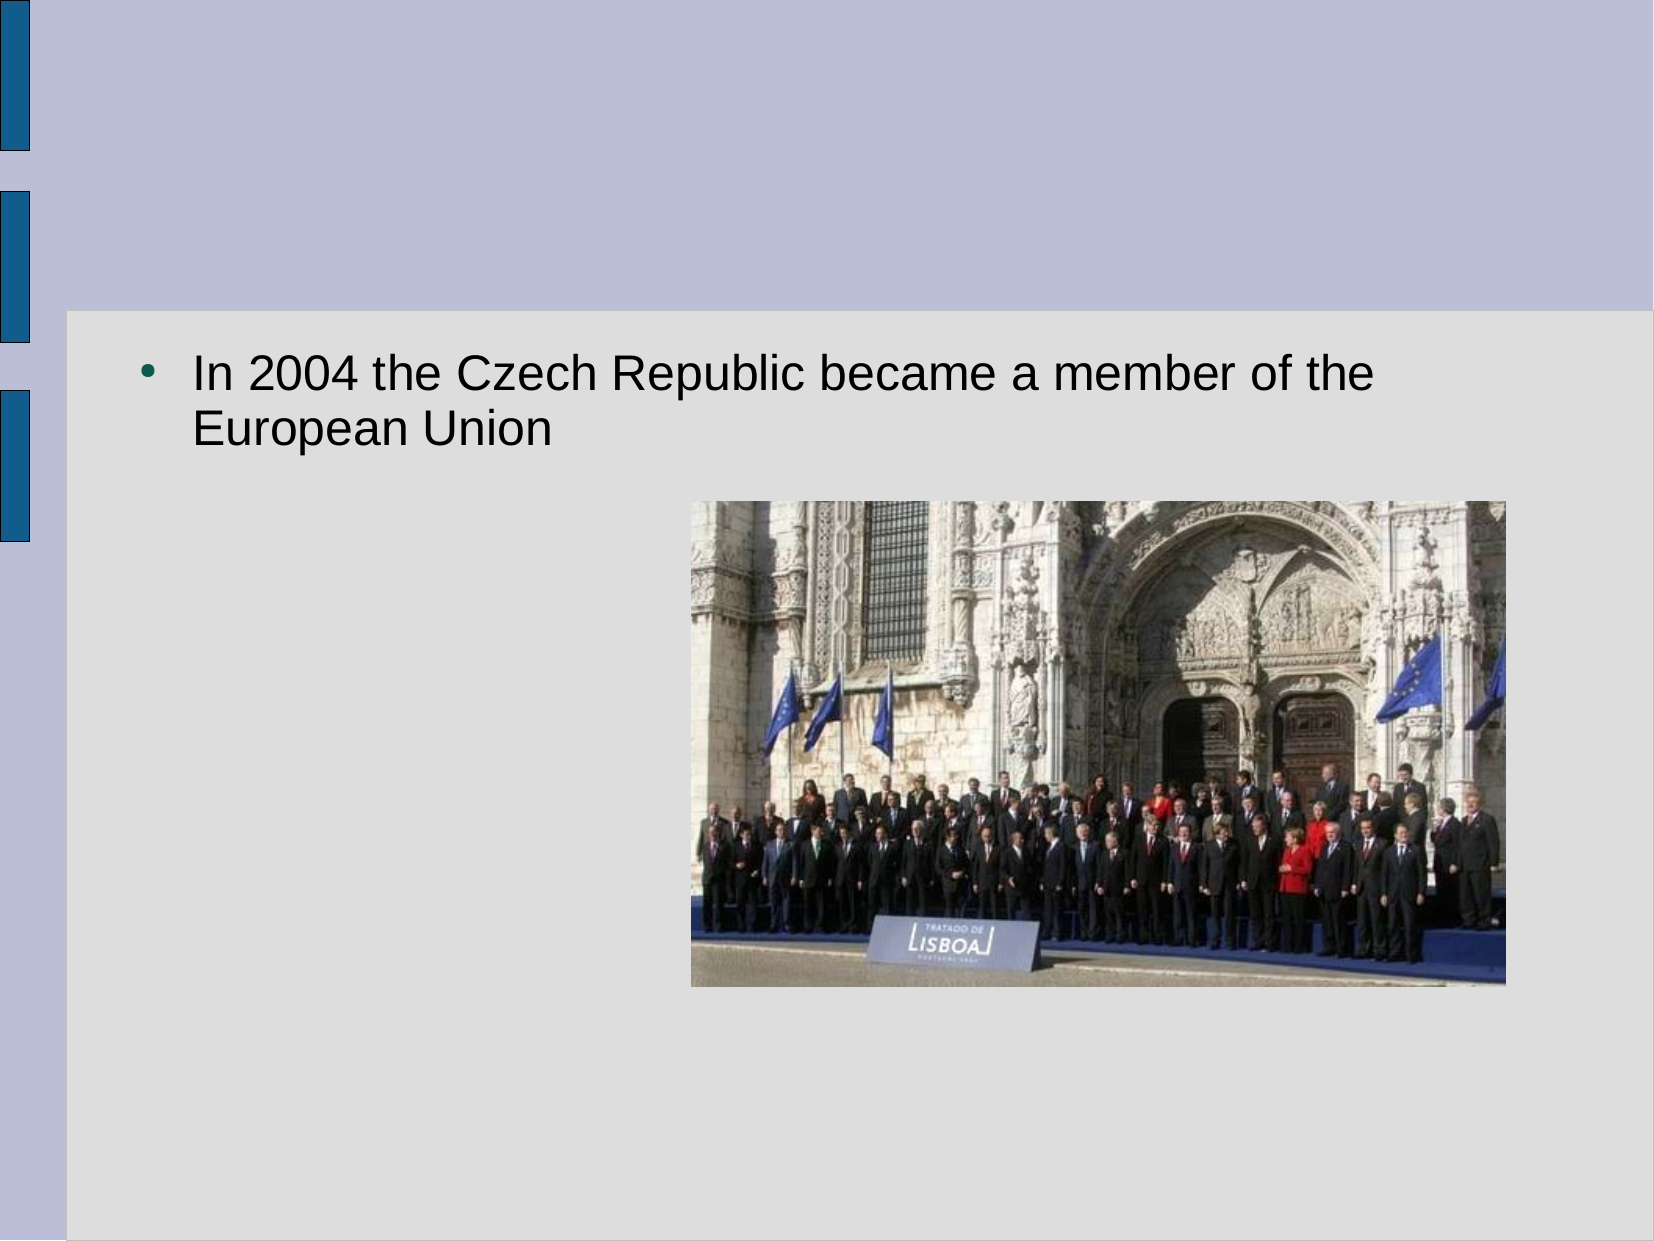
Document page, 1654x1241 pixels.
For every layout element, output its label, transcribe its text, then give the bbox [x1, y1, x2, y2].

picture [691, 501, 1506, 987]
list In 2004 the Czech Republic became a member of the European Union [121, 344, 1534, 1112]
